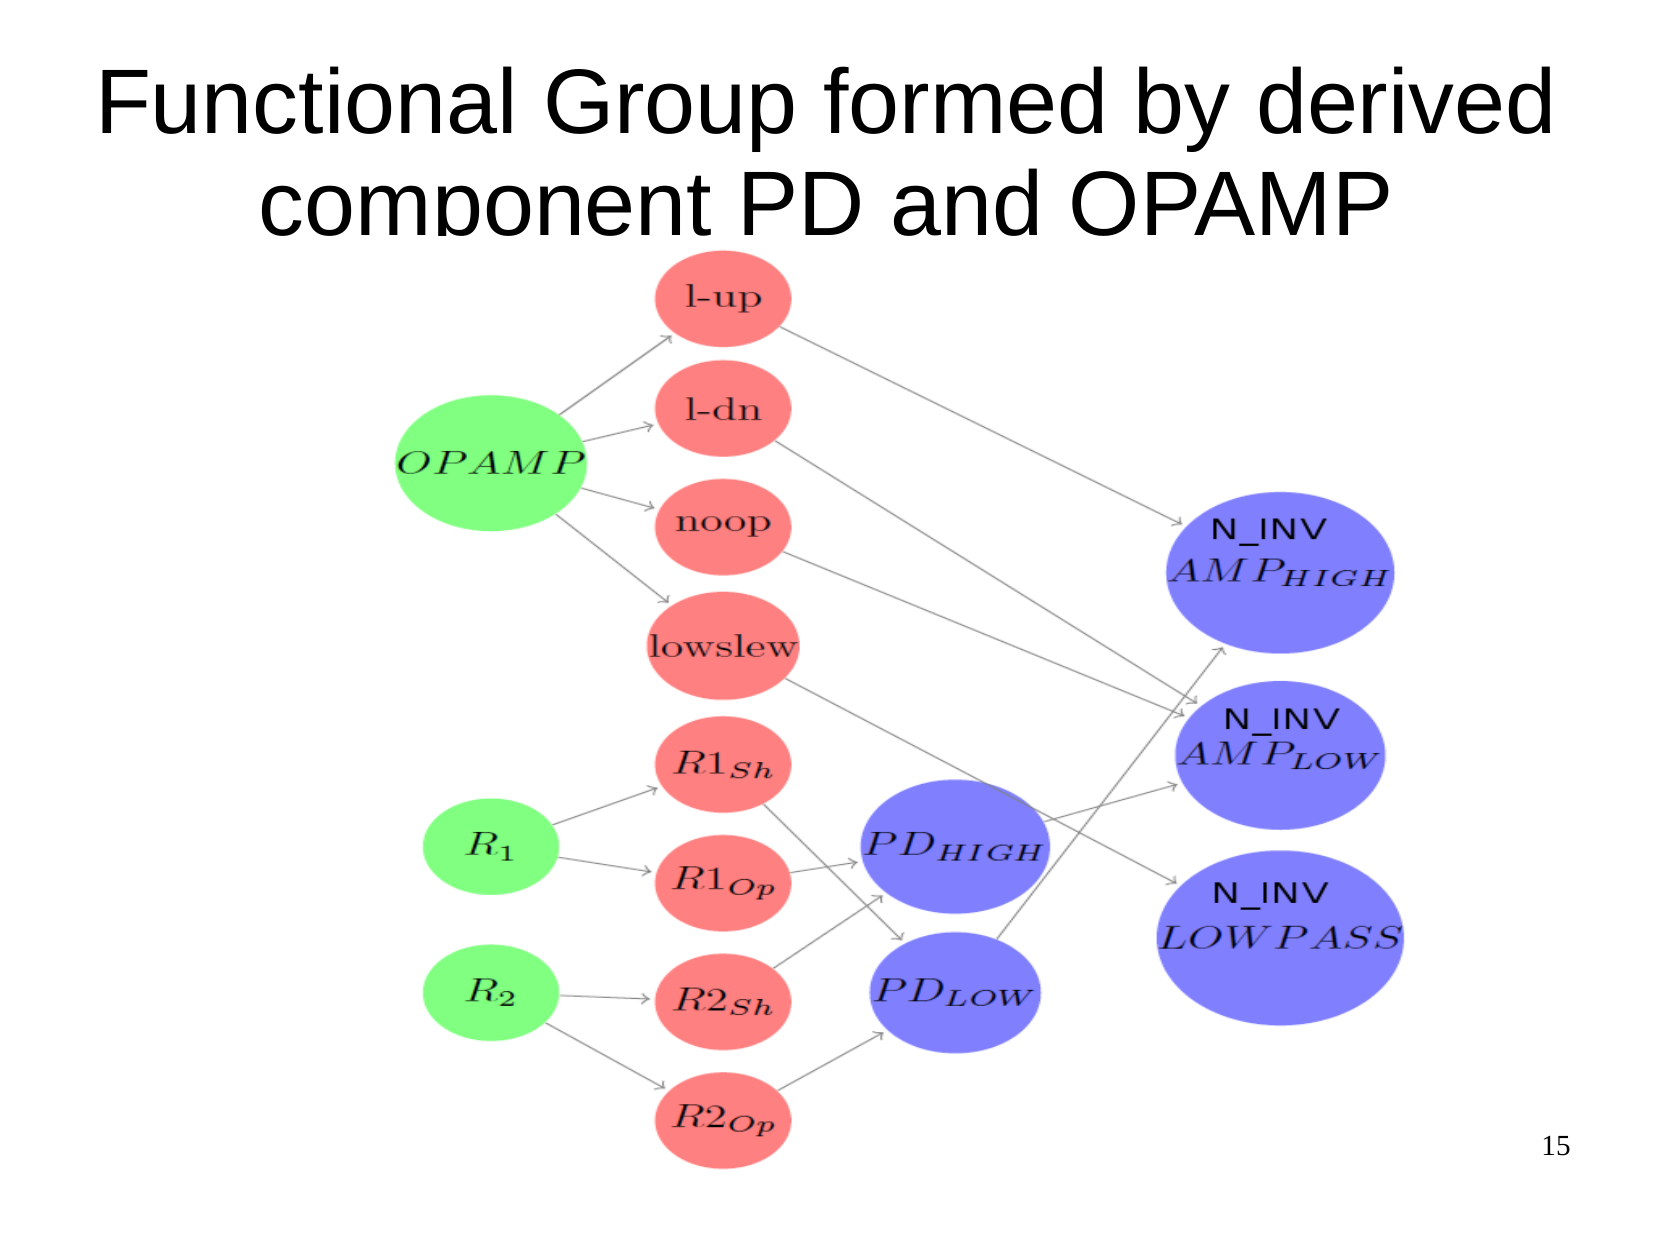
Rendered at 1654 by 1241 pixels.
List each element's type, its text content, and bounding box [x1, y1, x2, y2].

picture [265, 236, 1477, 1182]
title Functional Group formed by derived component PD and OPAMP [82, 49, 1571, 257]
